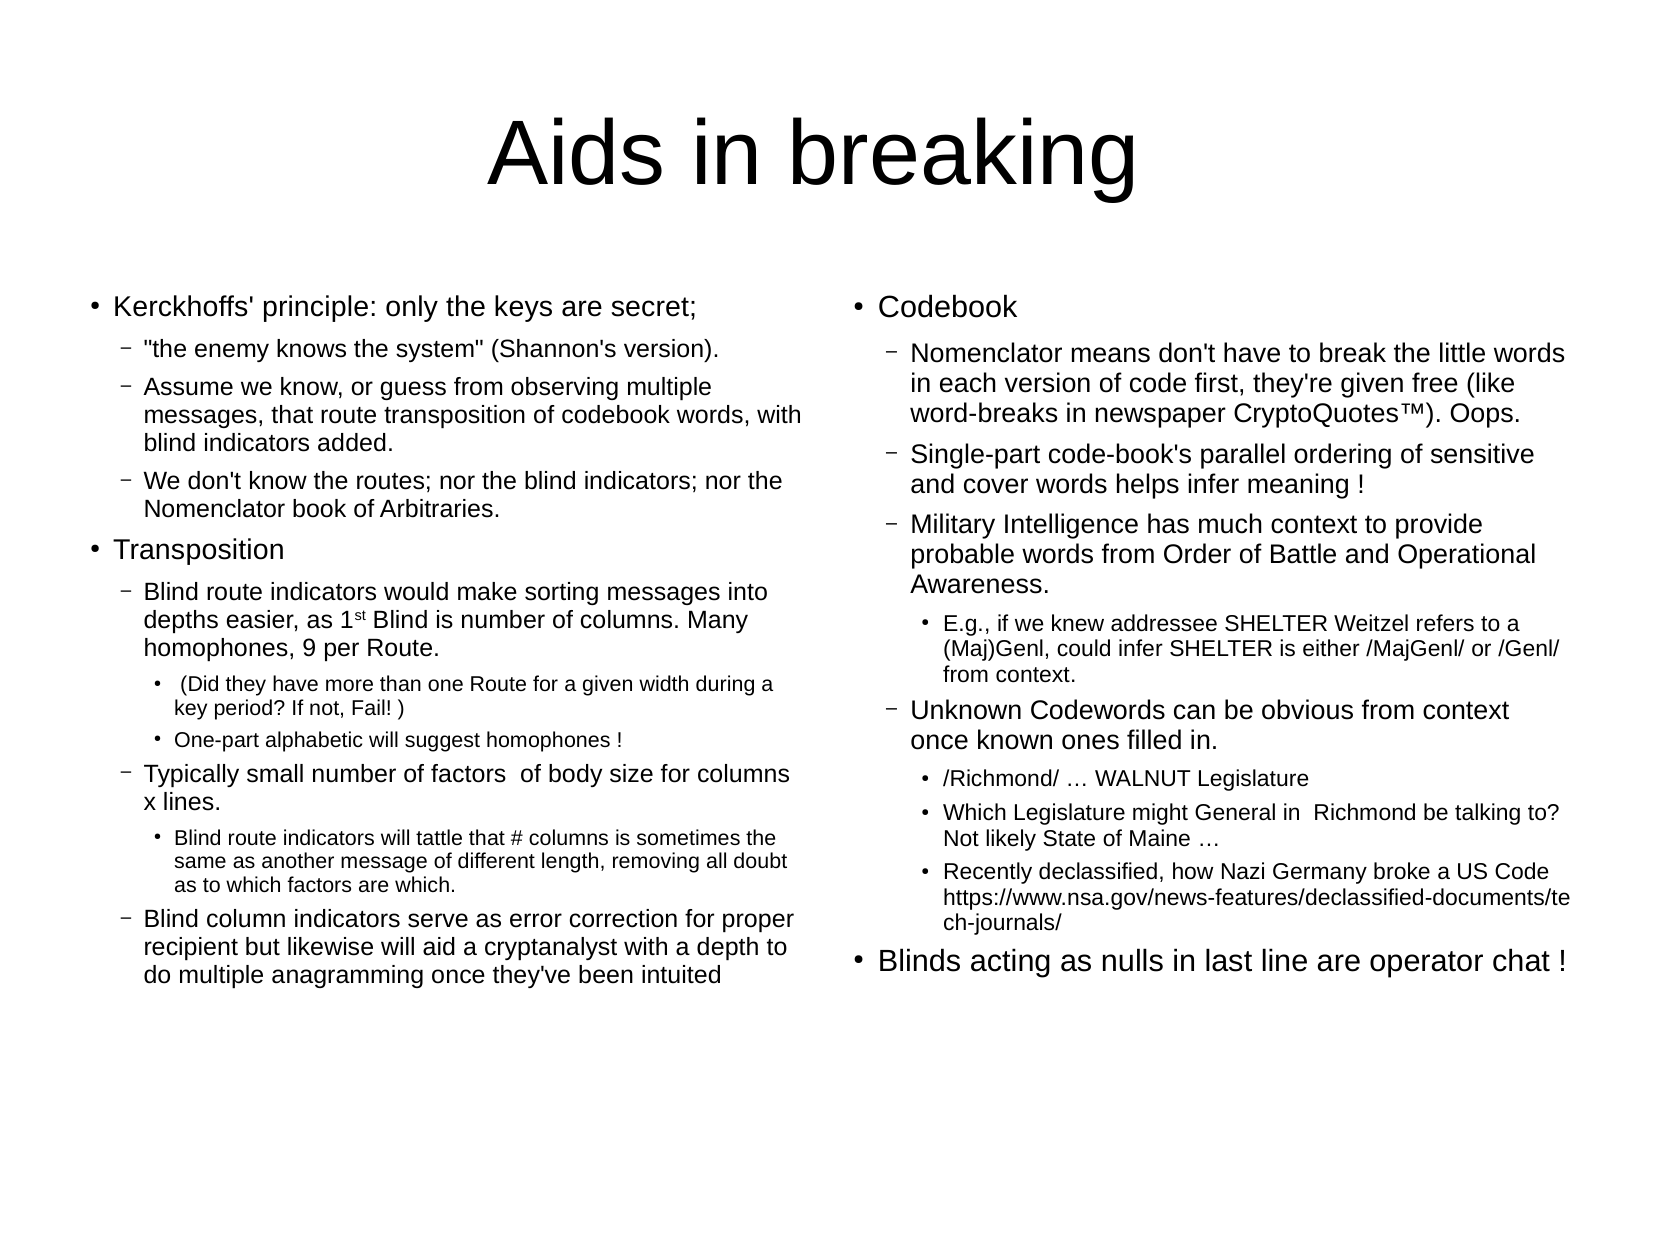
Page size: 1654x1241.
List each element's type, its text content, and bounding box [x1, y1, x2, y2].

list Kerckhoffs' principle: only the keys are secret; "the enemy knows the system" (Shannon's version). Assume we know, or guess from observing multiple messages, that route transposition of codebook words, with blind indicators added. We don't know the routes; nor the blind indicators; nor the Nomenclator book of Arbitraries. Transposition Blind route indicators would make sorting messages into depths easier, as 1st Blind is number of columns. Many homophones, 9 per Route. (Did they have more than one Route for a given width during a key period? If not, Fail! ) One-part alphabetic will suggest homophones ! Typically small number of factors of body size for columns x lines. Blind route indicators will tattle that # columns is sometimes the same as another message of different length, removing all doubt as to which factors are which. Blind column indicators serve as error correction for proper recipient but likewise will aid a cryptanalyst with a depth to do multiple anagramming once they've been intuited [82, 290, 809, 1010]
list Codebook Nomenclator means don't have to break the little words in each version of code first, they're given free (like word-breaks in newspaper CryptoQuotes™). Oops. Single-part code-book's parallel ordering of sensitive and cover words helps infer meaning ! Military Intelligence has much context to provide probable words from Order of Battle and Operational Awareness. E.g., if we knew addressee SHELTER Weitzel refers to a (Maj)Genl, could infer SHELTER is either /MajGenl/ or /Genl/ from context. Unknown Codewords can be obvious from context once known ones filled in. /Richmond/ … WALNUT Legislature Which Legislature might General in Richmond be talking to? Not likely State of Maine … Recently declassified, how Nazi Germany broke a US Code https://www.nsa.gov/news-features/declassified-documents/tech-journals/ Blinds acting as nulls in last line are operator chat ! [845, 290, 1572, 1010]
title Aids in breaking [82, 49, 1571, 257]
